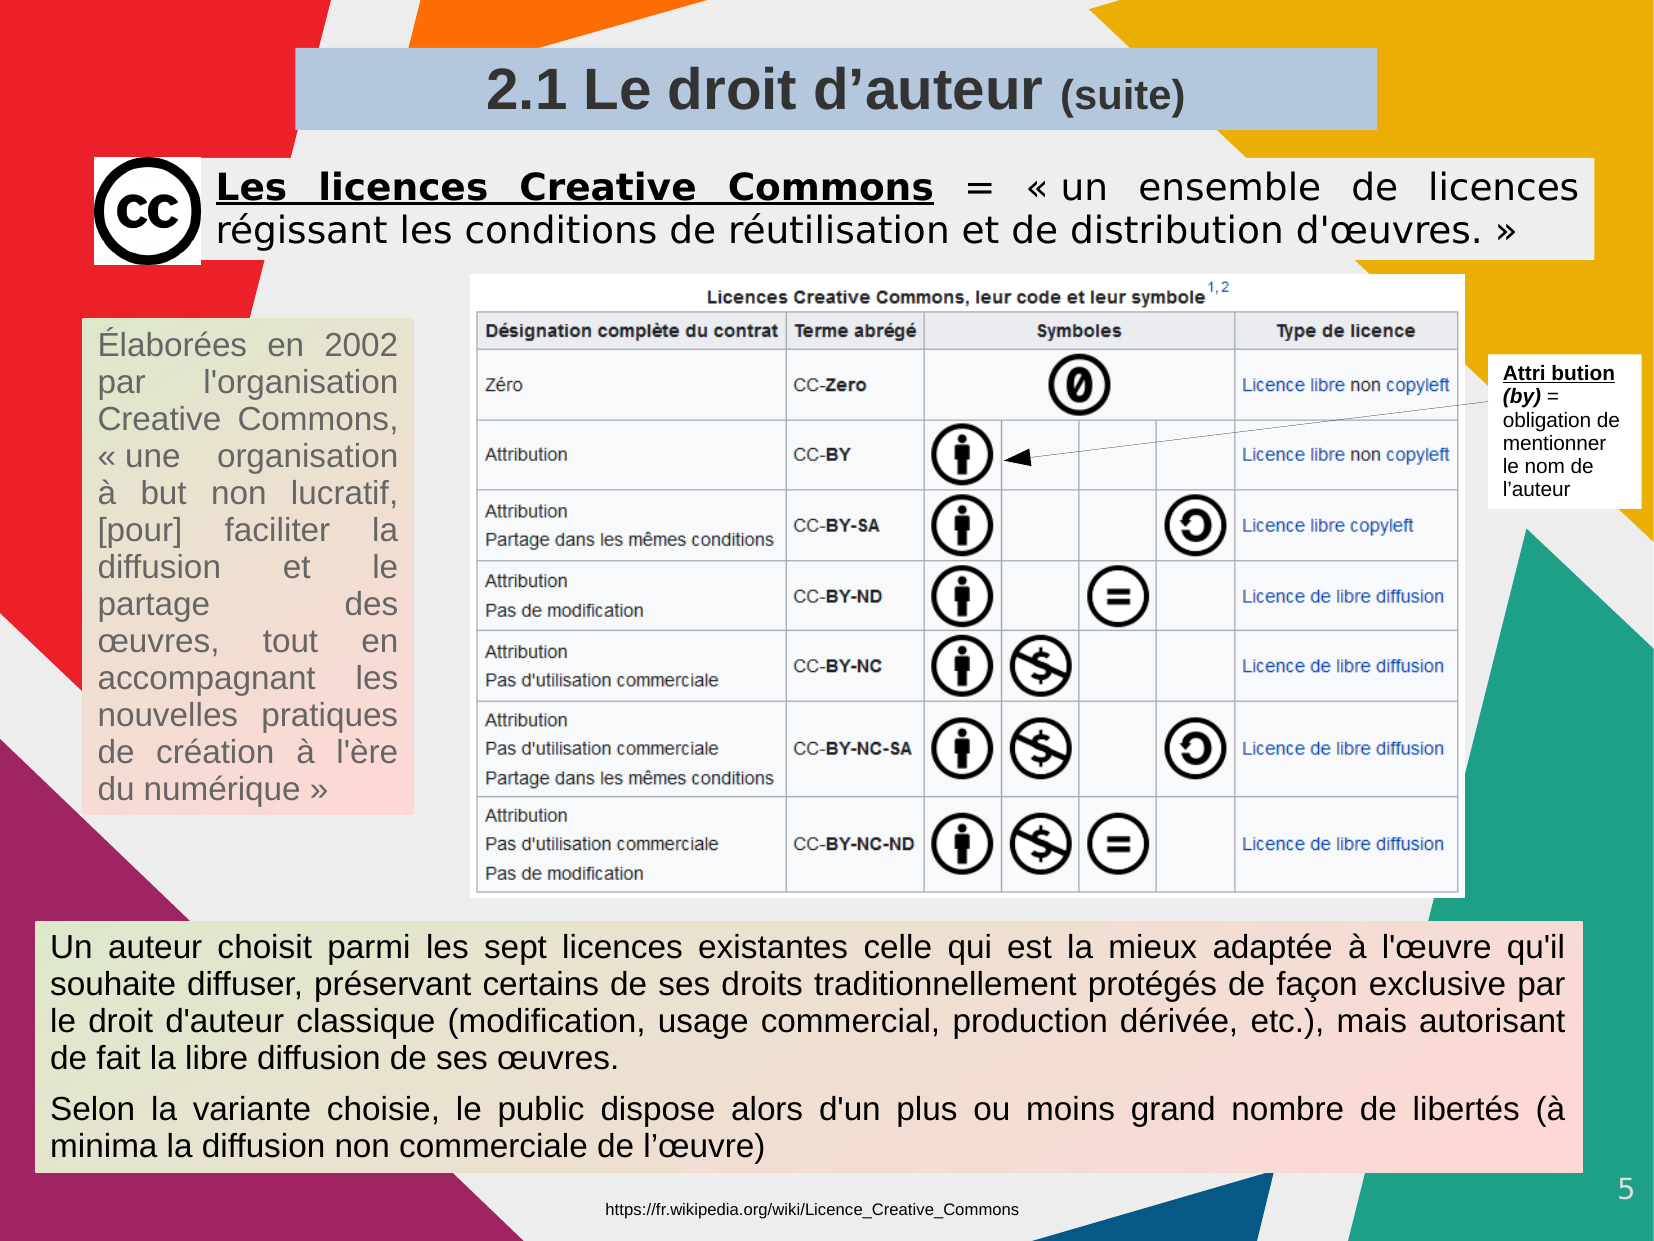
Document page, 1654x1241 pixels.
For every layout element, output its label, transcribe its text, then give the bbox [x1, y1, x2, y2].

picture [470, 274, 1465, 898]
text_box Élaborées en 2002 par l'organisation Creative Commons, « une organisation à but non lucratif, [pour] faciliter la diffusion et le partage des œuvres, tout en accompagnant les nouvelles pratiques de création à l'ère du numérique » [82, 318, 414, 815]
title 2.1 Le droit d’auteur (suite) [295, 47, 1377, 130]
text_box Attri bution (by) = obligation de mentionner le nom de l’auteur [1488, 354, 1642, 509]
text_box Un auteur choisit parmi les sept licences existantes celle qui est la mieux adaptée à l'œuvre qu'il souhaite diffuser, préservant certains de ses droits traditionnellement protégés de façon exclusive par le droit d'auteur classique (modification, usage commercial, production dérivée, etc.), mais autorisant de fait la libre diffusion de ses œuvres. Selon la variante choisie, le public dispose alors d'un plus ou moins grand nombre de libertés (à minima la diffusion non commerciale de l’œuvre) [35, 921, 1583, 1173]
picture [94, 157, 201, 265]
text_box https://fr.wikipedia.org/wiki/Licence_Creative_Commons [590, 1192, 1063, 1232]
text_box Les licences Creative Commons = « un ensemble de licences régissant les conditions de réutilisation et de distribution d'œuvres. » [201, 157, 1595, 260]
